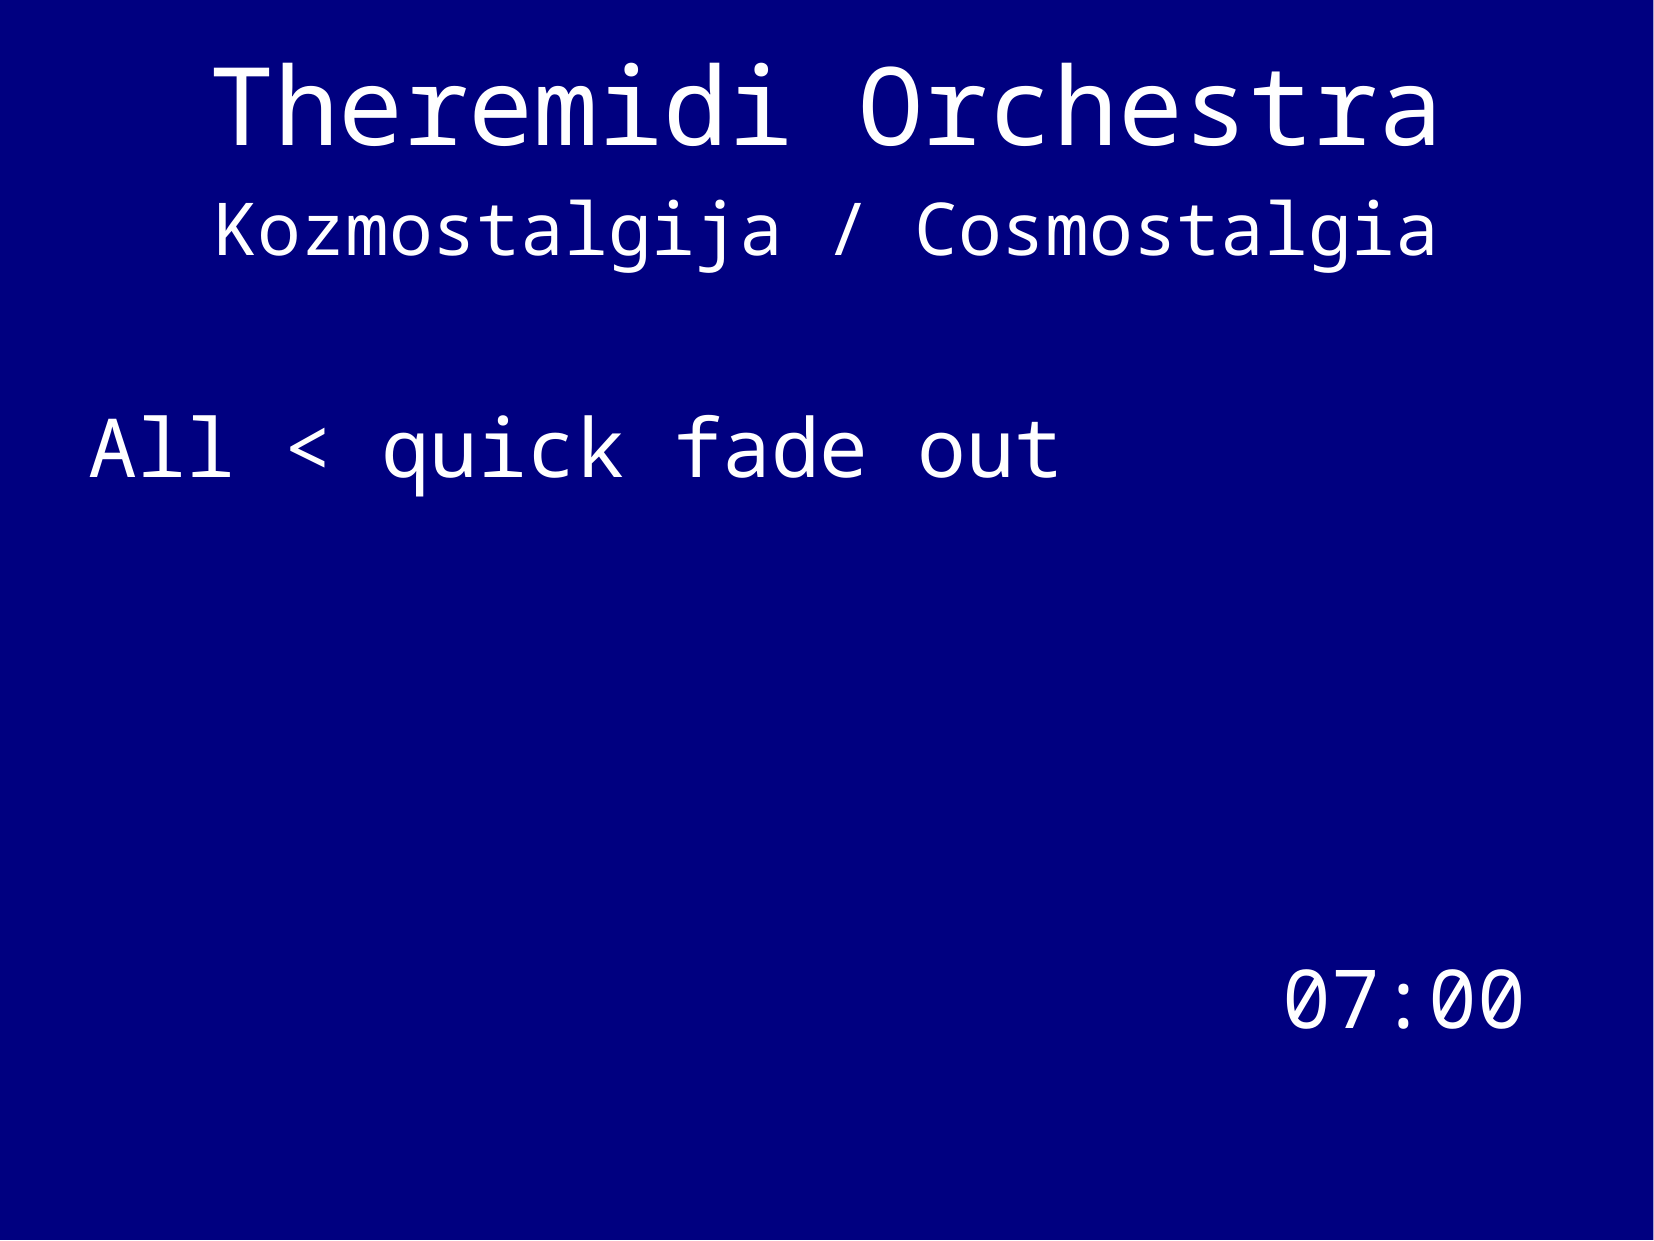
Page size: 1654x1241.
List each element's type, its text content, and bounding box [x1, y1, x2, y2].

subtitle All < quick fade out [88, 272, 1566, 1063]
text_box 07:00 [1282, 900, 1620, 1096]
title Theremidi Orchestra Kozmostalgija / Cosmostalgia [82, 49, 1571, 257]
